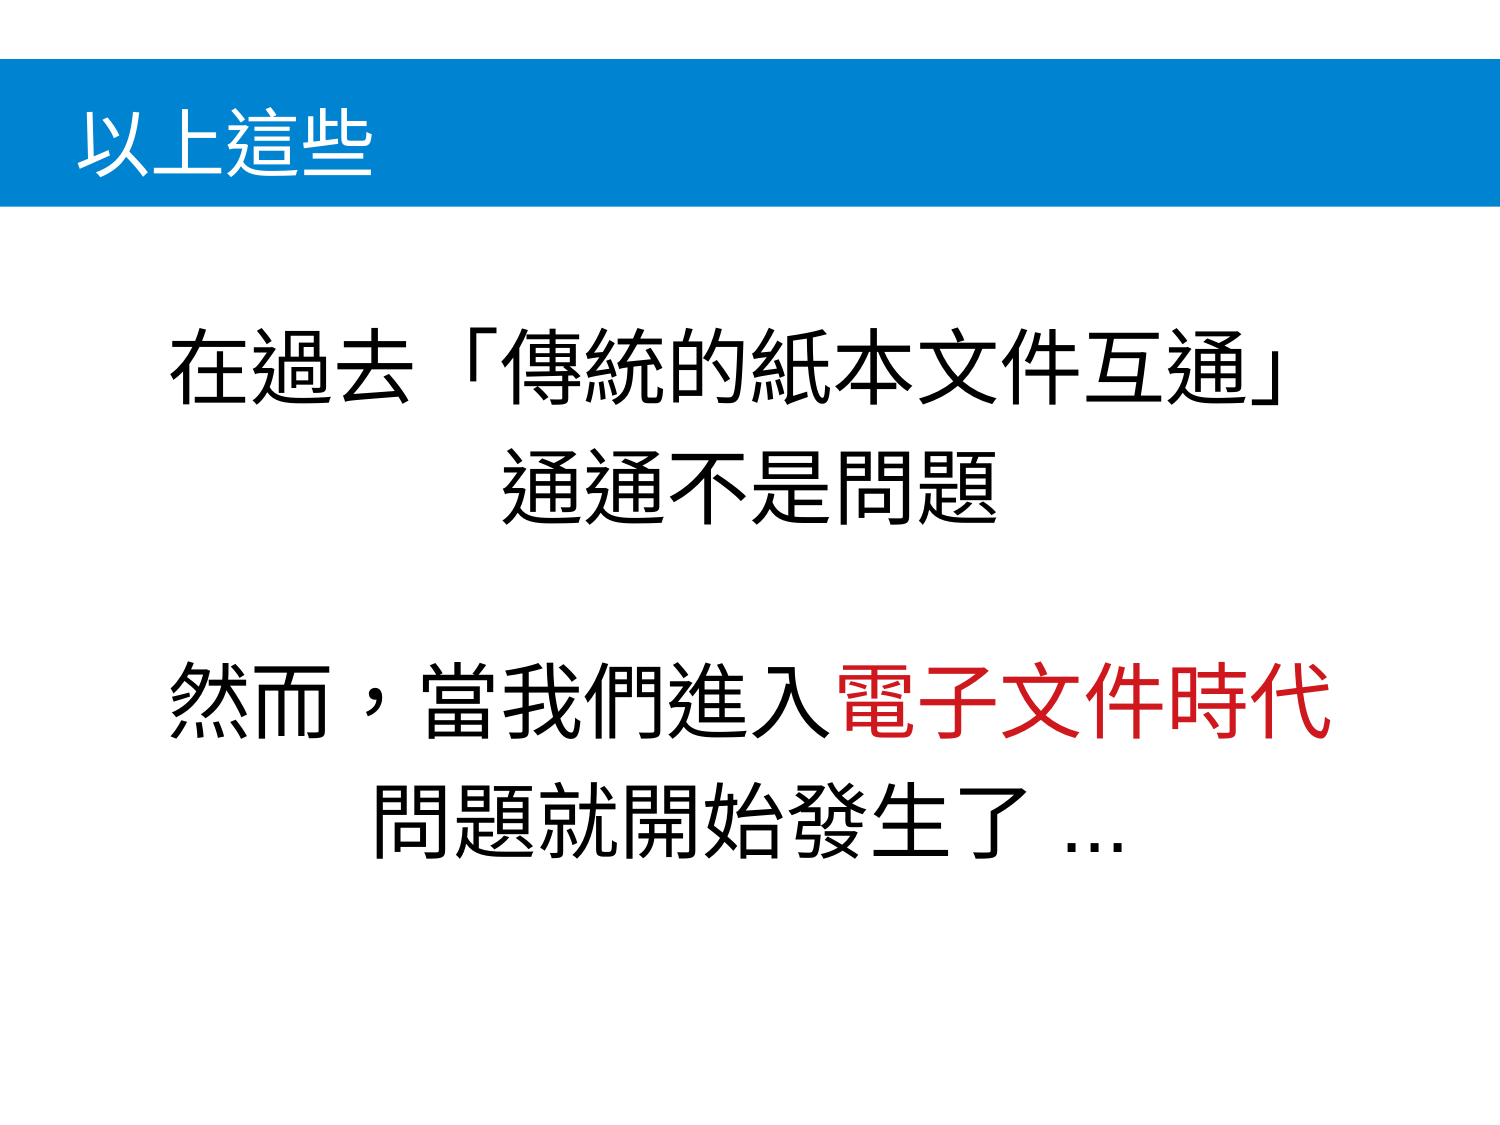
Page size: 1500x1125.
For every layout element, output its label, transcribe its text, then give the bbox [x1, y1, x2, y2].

subtitle 在過去「傳統的紙本文件互通」 通通不是問題 然而，當我們進入電子文件時代 問題就開始發生了... [75, 263, 1425, 916]
title 以上這些 [75, 44, 1425, 233]
